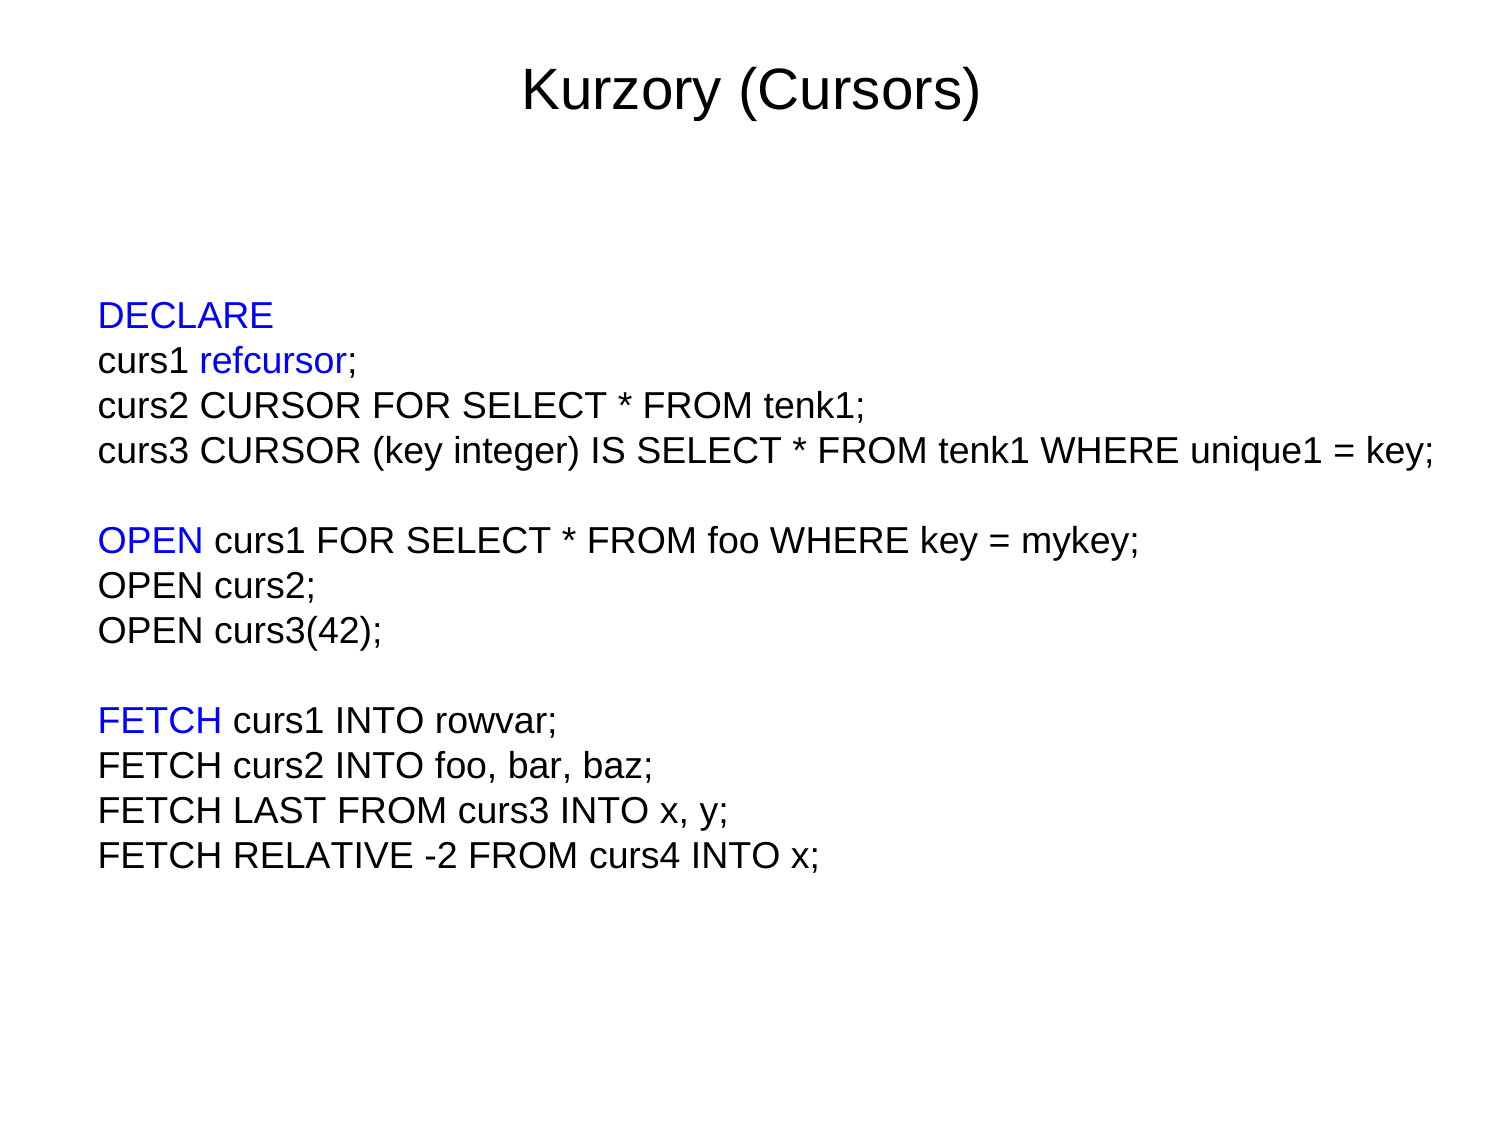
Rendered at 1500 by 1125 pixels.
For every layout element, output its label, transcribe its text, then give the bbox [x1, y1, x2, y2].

text_box DECLARE curs1 refcursor; curs2 CURSOR FOR SELECT * FROM tenk1; curs3 CURSOR (key integer) IS SELECT * FROM tenk1 WHERE unique1 = key; OPEN curs1 FOR SELECT * FROM foo WHERE key = mykey; OPEN curs2; OPEN curs3(42); FETCH curs1 INTO rowvar; FETCH curs2 INTO foo, bar, baz; FETCH LAST FROM curs3 INTO x, y; FETCH RELATIVE -2 FROM curs4 INTO x; [82, 283, 1465, 969]
title Kurzory (Cursors) [76, 29, 1427, 144]
